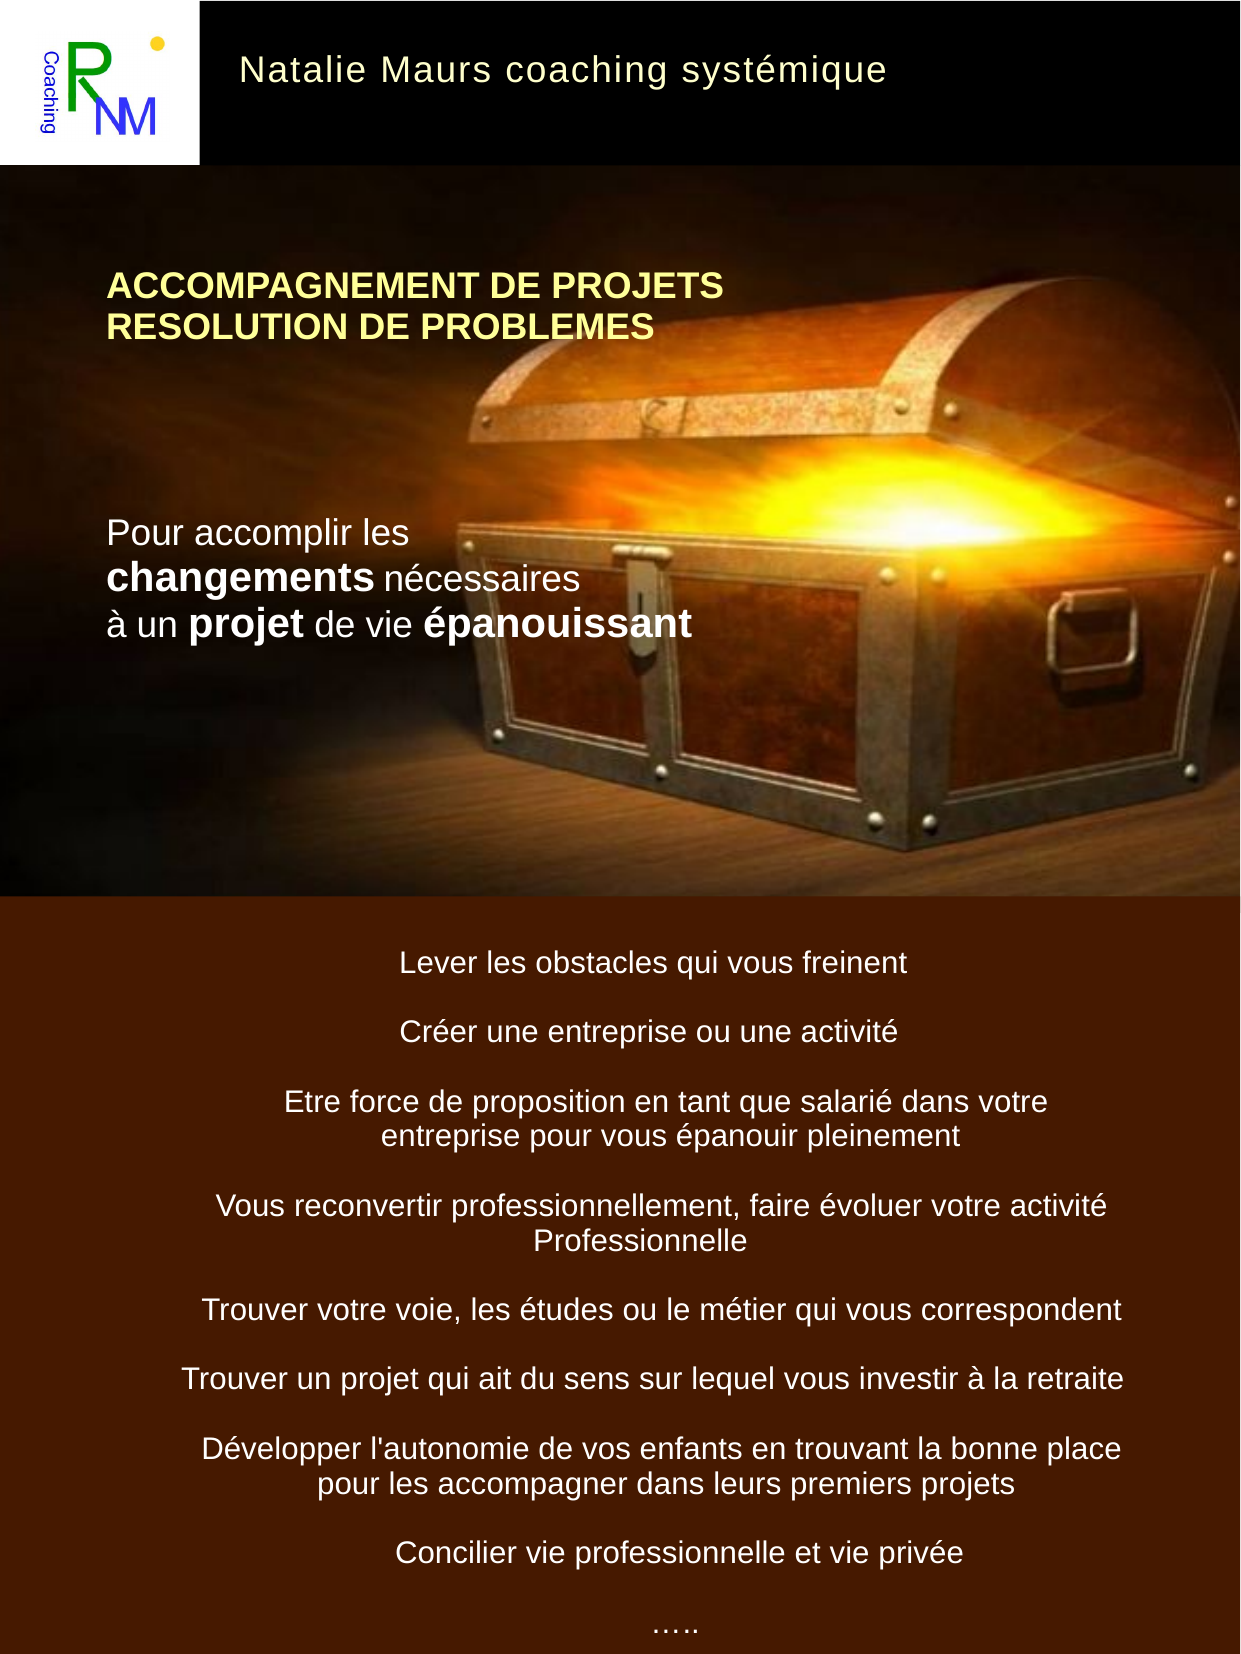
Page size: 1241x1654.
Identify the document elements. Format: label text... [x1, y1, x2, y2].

text_box Lever les obstacles qui vous freinent Créer une entreprise ou une activité Etre force de proposition en tant que salarié dans votre entreprise pour vous épanouir pleinement Vous reconvertir professionnellement, faire évoluer votre activité Professionnelle Trouver votre voie, les études ou le métier qui vous correspondent Trouver un projet qui ait du sens sur lequel vous investir à la retraite Développer l'autonomie de vos enfants en trouvant la bonne place pour les accompagner dans leurs premiers projets Concilier vie professionnelle et vie privée ….. [0, 896, 1241, 1654]
picture [35, 31, 170, 142]
text_box Natalie Maurs coaching systémique [199, 0, 1241, 166]
text_box ACCOMPAGNEMENT DE PROJETS RESOLUTION DE PROBLEMES Pour accomplir les changements nécessaires à un projet de vie épanouissant [91, 257, 738, 701]
picture [0, 165, 1241, 896]
